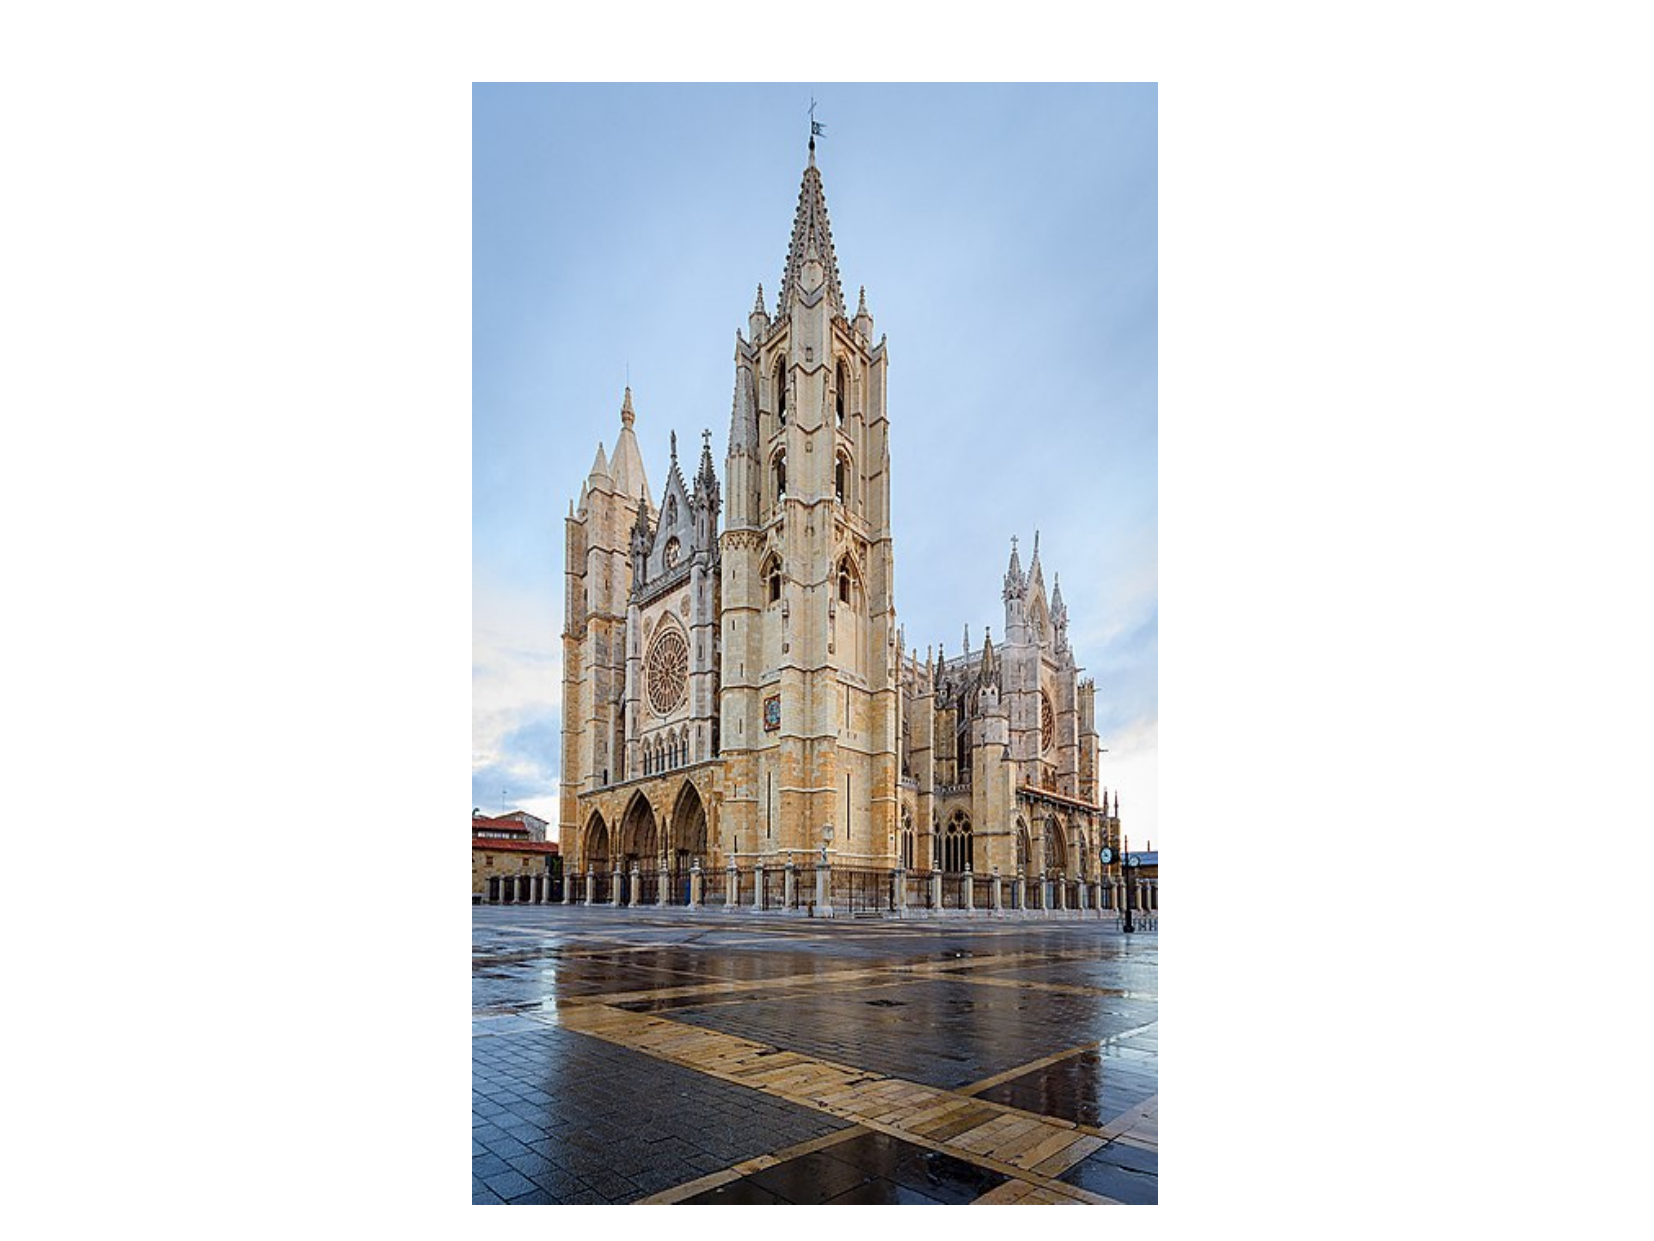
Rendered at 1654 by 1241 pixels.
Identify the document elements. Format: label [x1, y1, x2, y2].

picture [472, 82, 1158, 1205]
